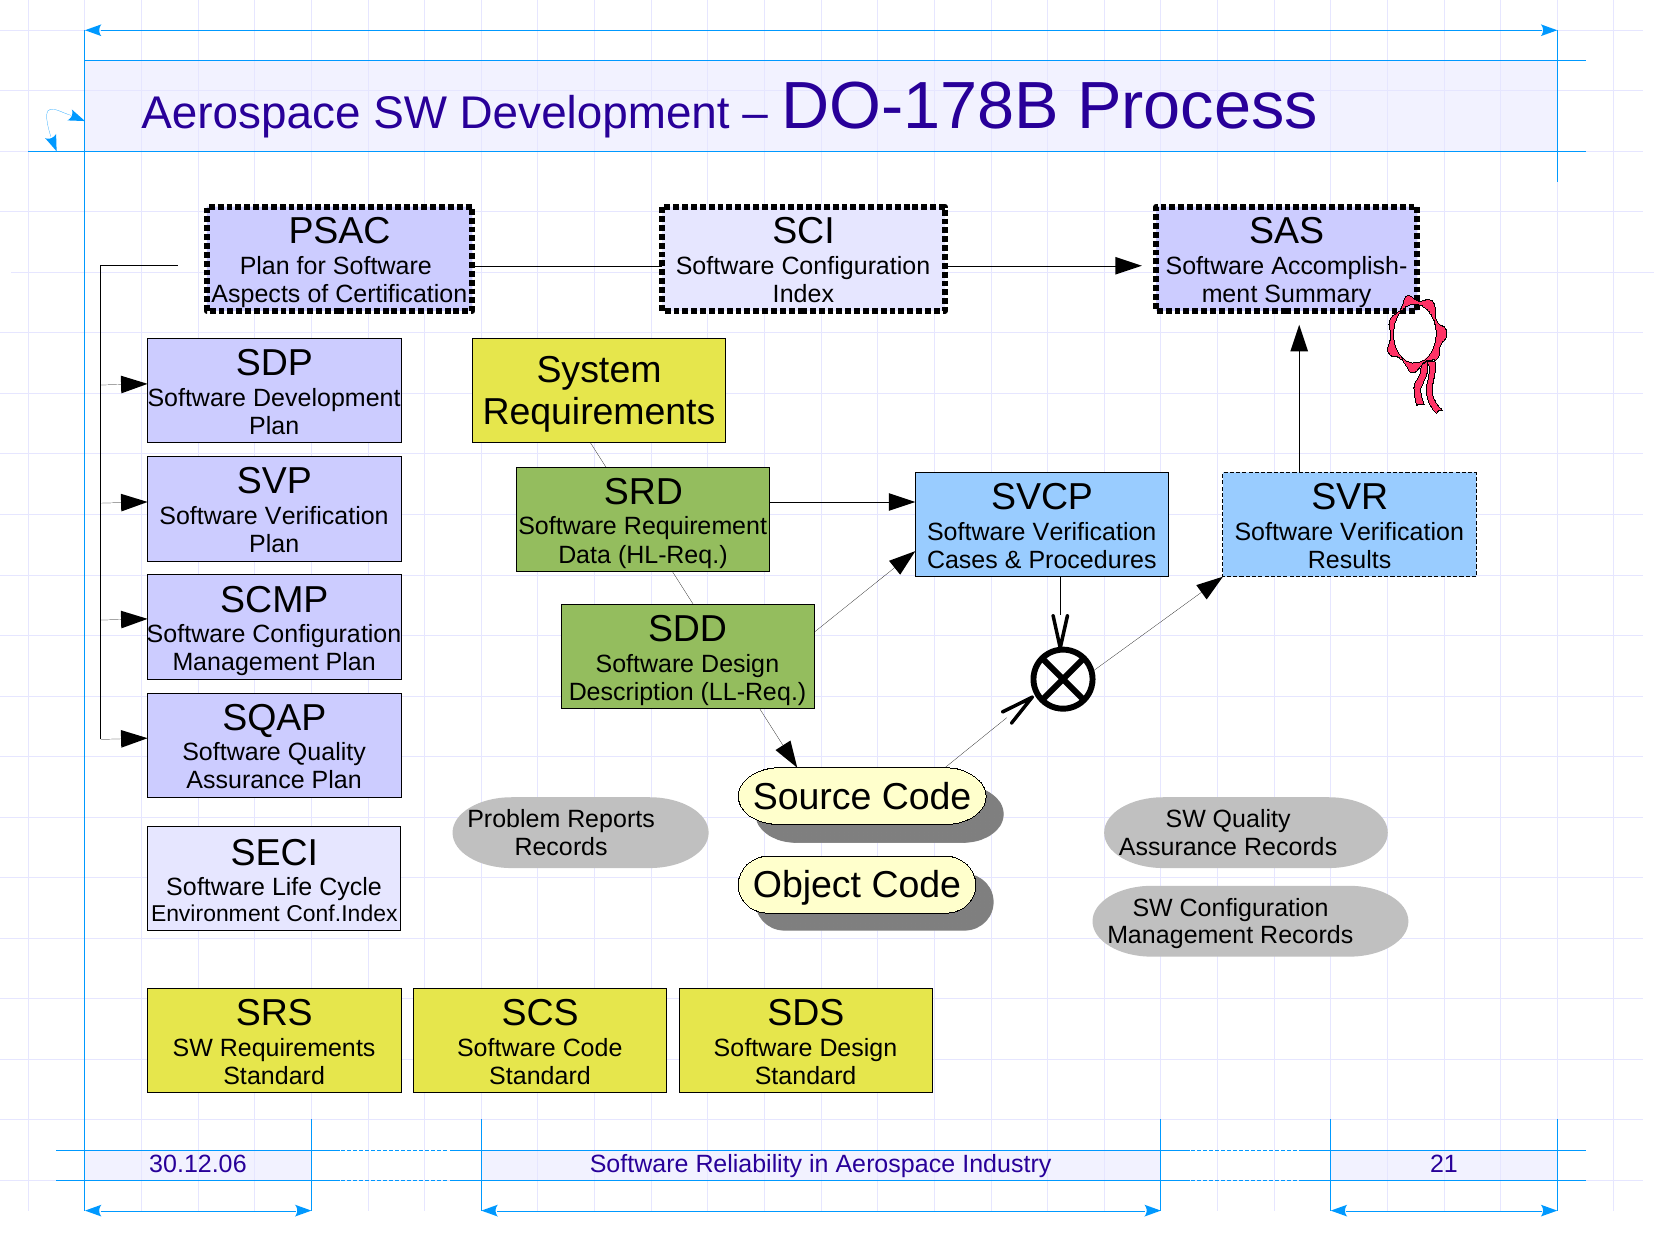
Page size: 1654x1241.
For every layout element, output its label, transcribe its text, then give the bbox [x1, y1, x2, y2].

text_box SRS SW Requirements Standard [147, 988, 402, 1093]
text_box SQAP Software Quality Assurance Plan [147, 693, 402, 798]
text_box System Requirements [472, 338, 726, 443]
text_box Object Code [738, 856, 976, 914]
text_box SCI Software Configuration Index [662, 206, 945, 311]
text_box [1387, 295, 1447, 414]
text_box SCS Software Code Standard [413, 988, 667, 1093]
text_box SRD Software Requirement Data (HL-Req.) [516, 467, 770, 572]
text_box SW Configuration Management Records [1092, 885, 1409, 957]
text_box PSAC Plan for Software Aspects of Certification [206, 206, 473, 311]
text_box SDD Software Design Description (LL-Req.) [561, 604, 815, 709]
text_box SDP Software Development Plan [147, 338, 402, 443]
text_box SAS Software Accomplish- ment Summary [1156, 206, 1418, 311]
text_box SW Quality Assurance Records [1104, 797, 1388, 869]
text_box Problem Reports Records [452, 797, 709, 869]
text_box SECI Software Life Cycle Environment Conf.Index [147, 826, 401, 931]
text_box Source Code [738, 767, 987, 825]
text_box SCMP Software Configuration Management Plan [147, 574, 402, 680]
title Aerospace SW Development – DO-178B Process [141, 67, 1558, 144]
text_box SVP Software Verification Plan [147, 456, 402, 562]
text_box SDS Software Design Standard [679, 988, 933, 1093]
text_box SVCP Software Verification Cases & Procedures [915, 472, 1169, 577]
text_box SVR Software Verification Results [1222, 472, 1477, 577]
